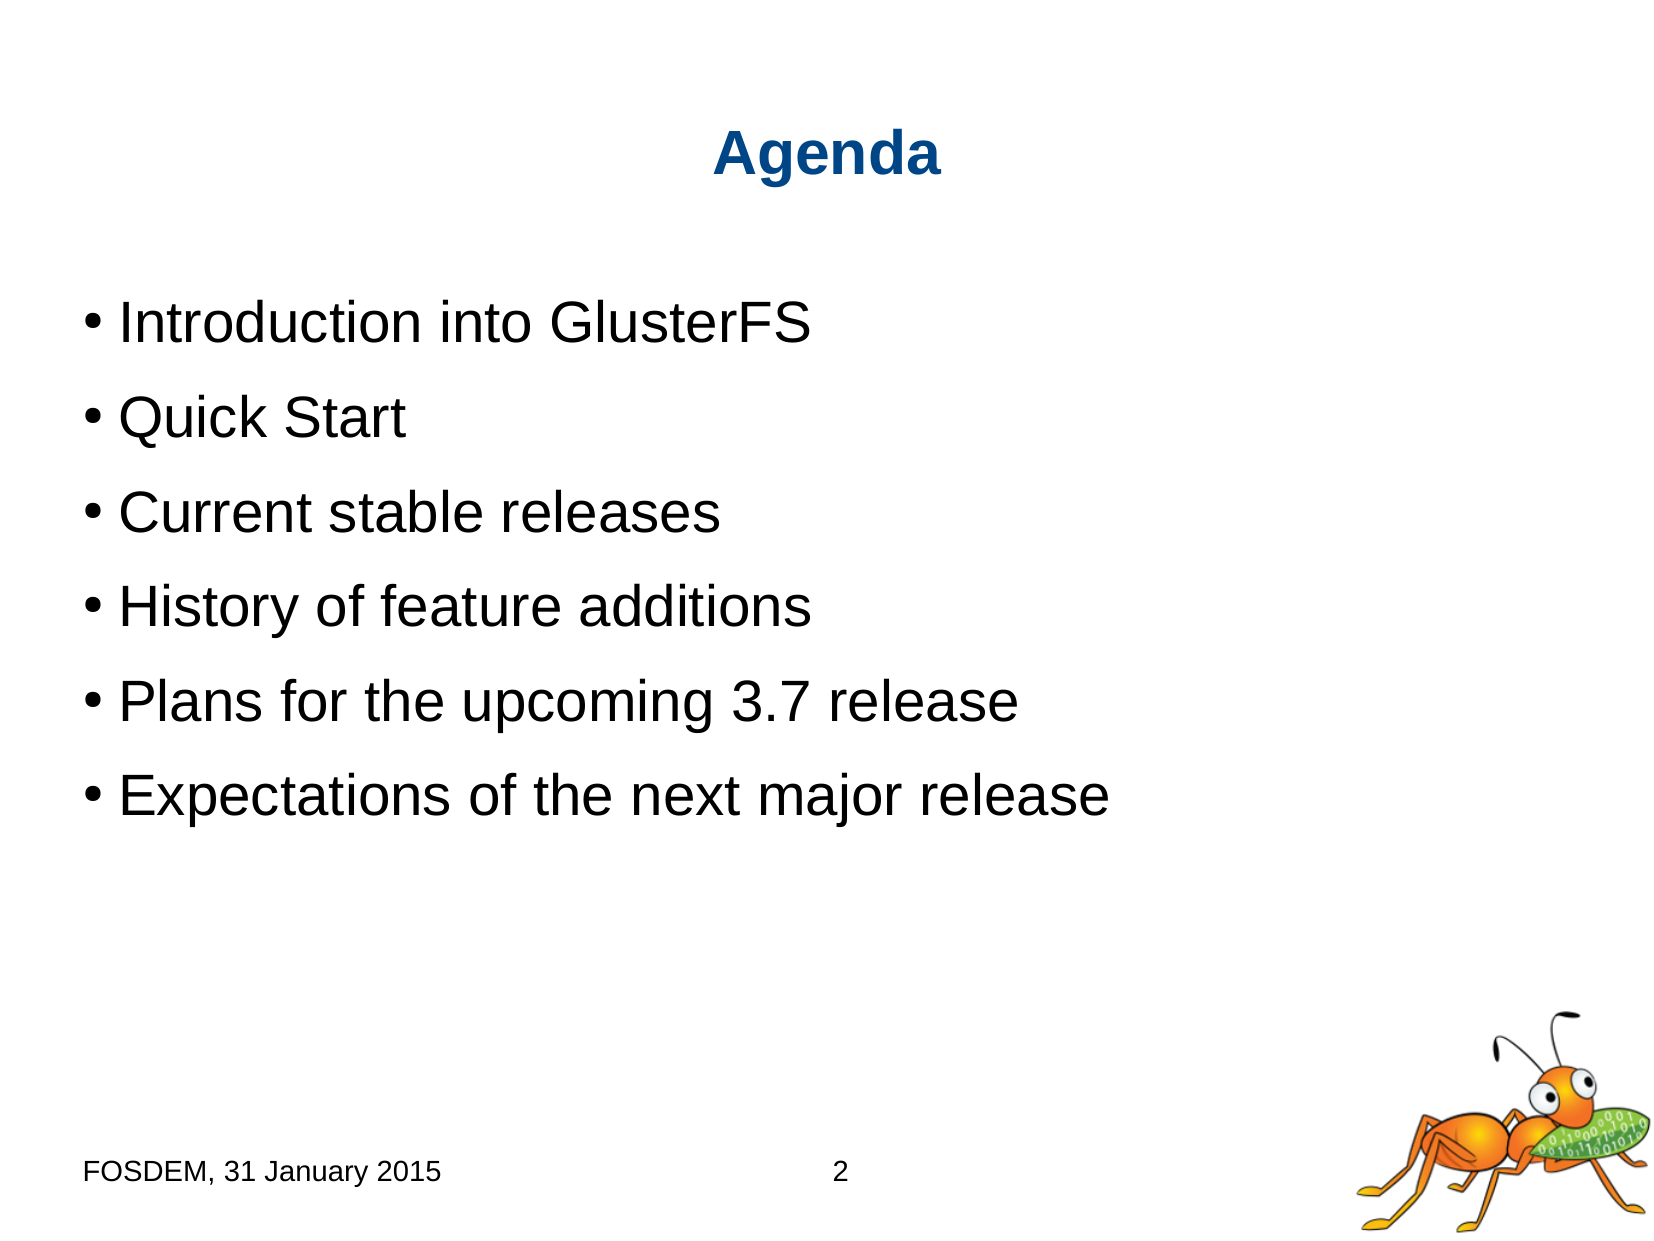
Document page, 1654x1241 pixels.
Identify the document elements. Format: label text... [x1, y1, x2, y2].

picture [1353, 1009, 1654, 1235]
list Introduction into GlusterFS Quick Start Current stable releases History of feature additions Plans for the upcoming 3.7 release Expectations of the next major release [82, 290, 1571, 1010]
title Agenda [82, 49, 1571, 257]
